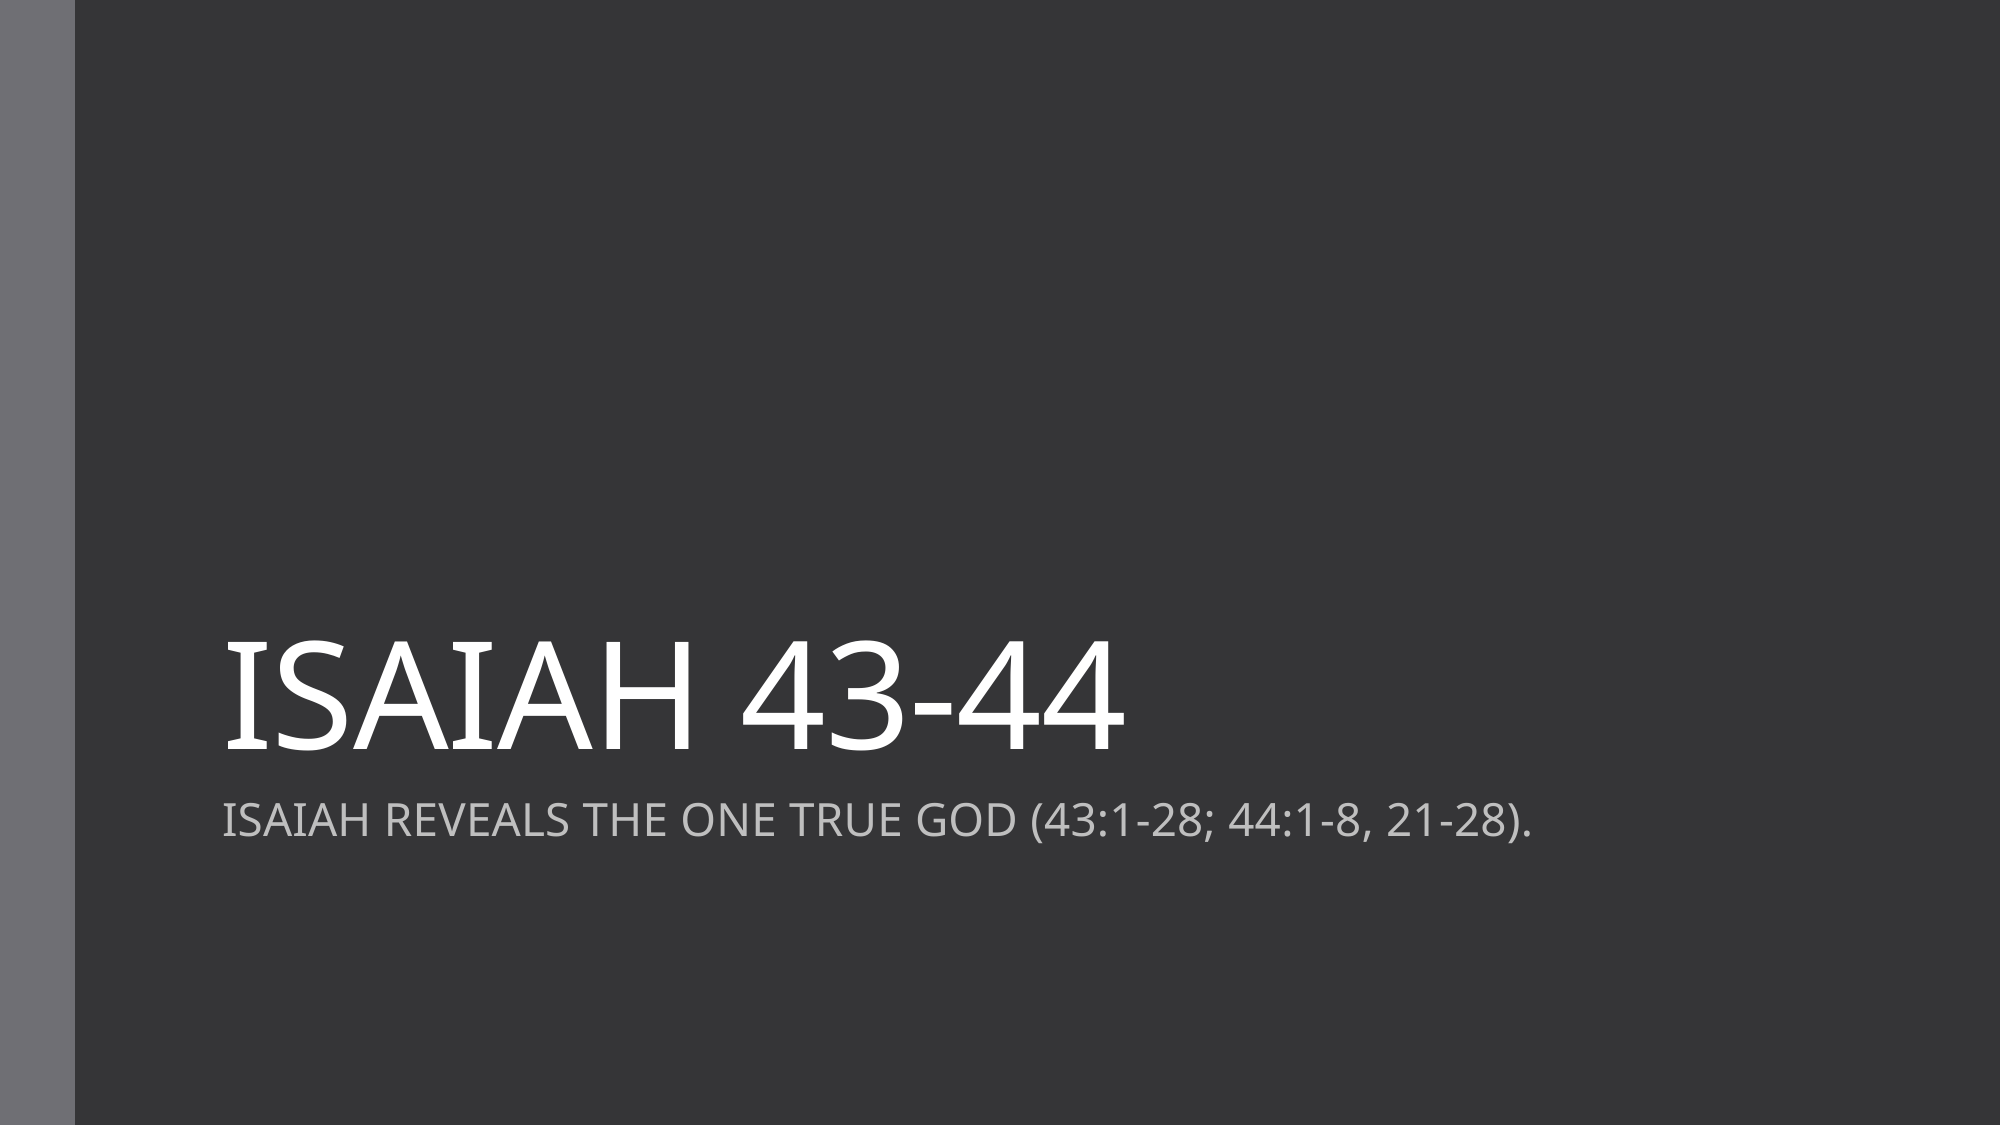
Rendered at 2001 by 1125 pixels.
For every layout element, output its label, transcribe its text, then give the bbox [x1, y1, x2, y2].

title ISAIAH 43-44 [206, 124, 1752, 787]
subtitle ISAIAH REVEALS THE ONE TRUE GOD (43:1-28; 44:1-8, 21-28). [206, 787, 1752, 1066]
